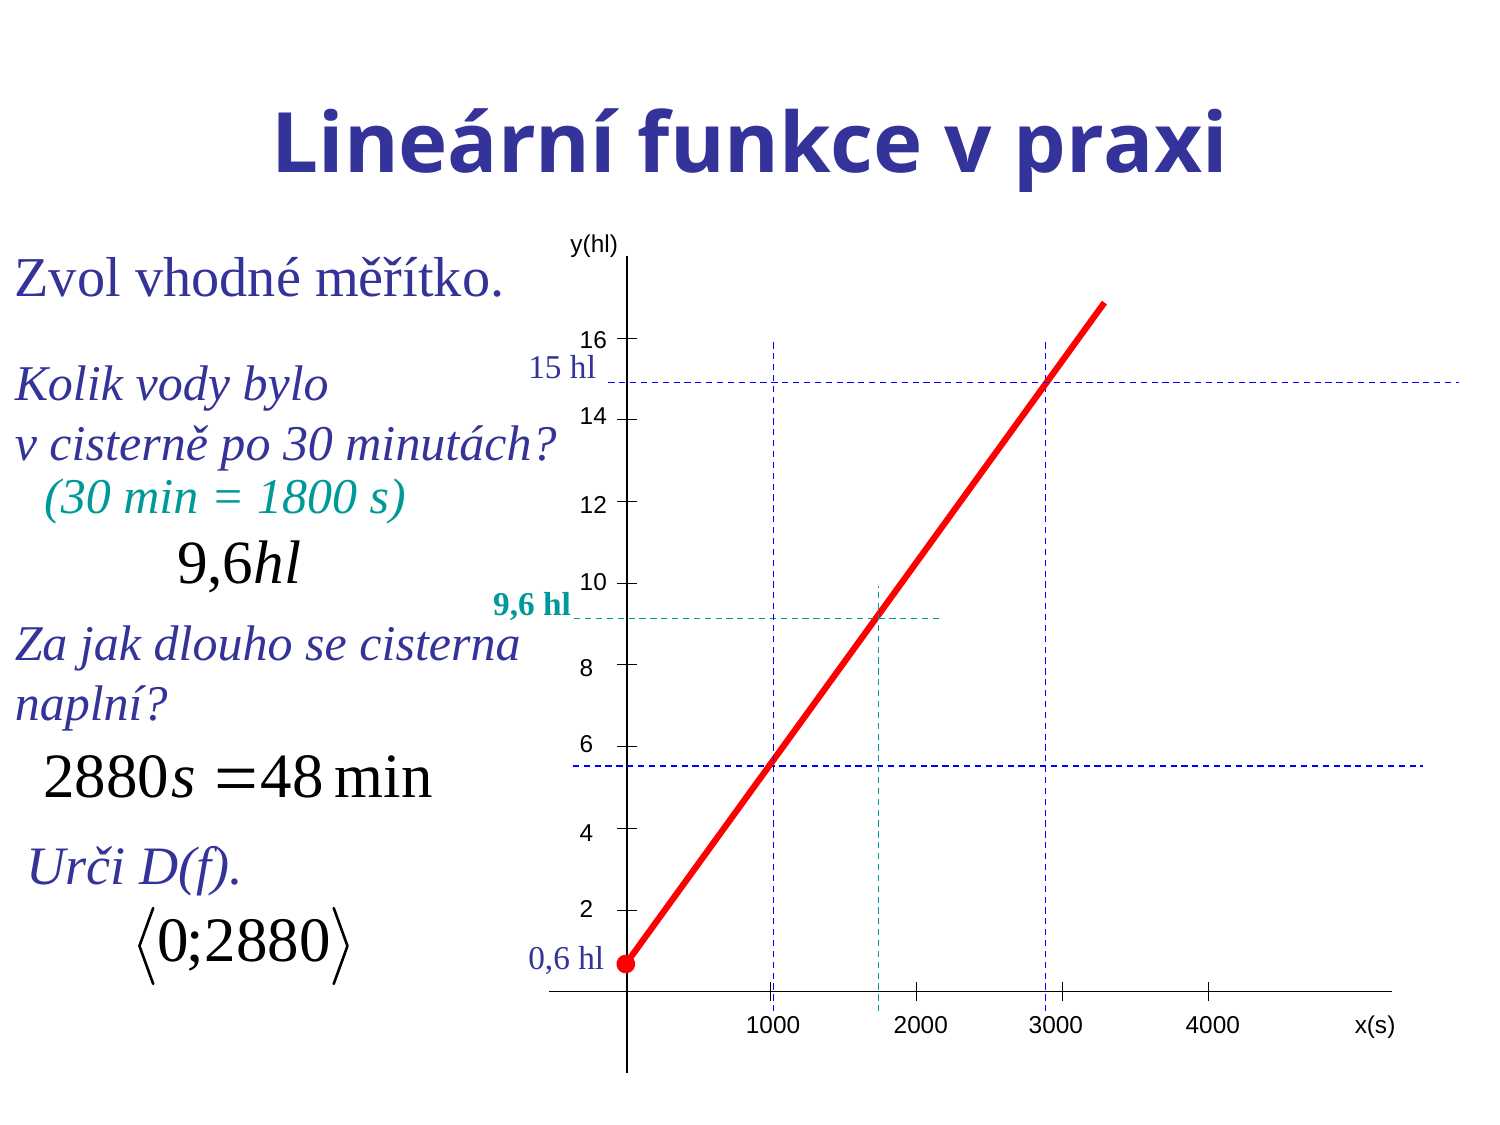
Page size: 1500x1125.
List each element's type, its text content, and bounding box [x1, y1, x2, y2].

text_box Zvol vhodné měřítko. [0, 232, 550, 316]
text_box 0,6 hl [513, 928, 632, 984]
text_box Lineární funkce v praxi [75, 45, 1426, 233]
text_box 15 hl [513, 337, 632, 342]
chart [34, 739, 443, 814]
picture [539, 220, 1412, 1085]
text_box Urči D(f). [202, 848, 223, 893]
text_box (30 min = 1800 s) [29, 456, 621, 532]
chart [127, 893, 364, 999]
text_box 9,6 hl [478, 574, 597, 630]
chart [170, 527, 313, 602]
text_box Za jak dlouho se cisterna naplní? [0, 602, 585, 739]
text_box Kolik vody bylo v cisterně po 30 minutách? [0, 342, 869, 479]
text_box Urči D(f). [11, 822, 597, 903]
